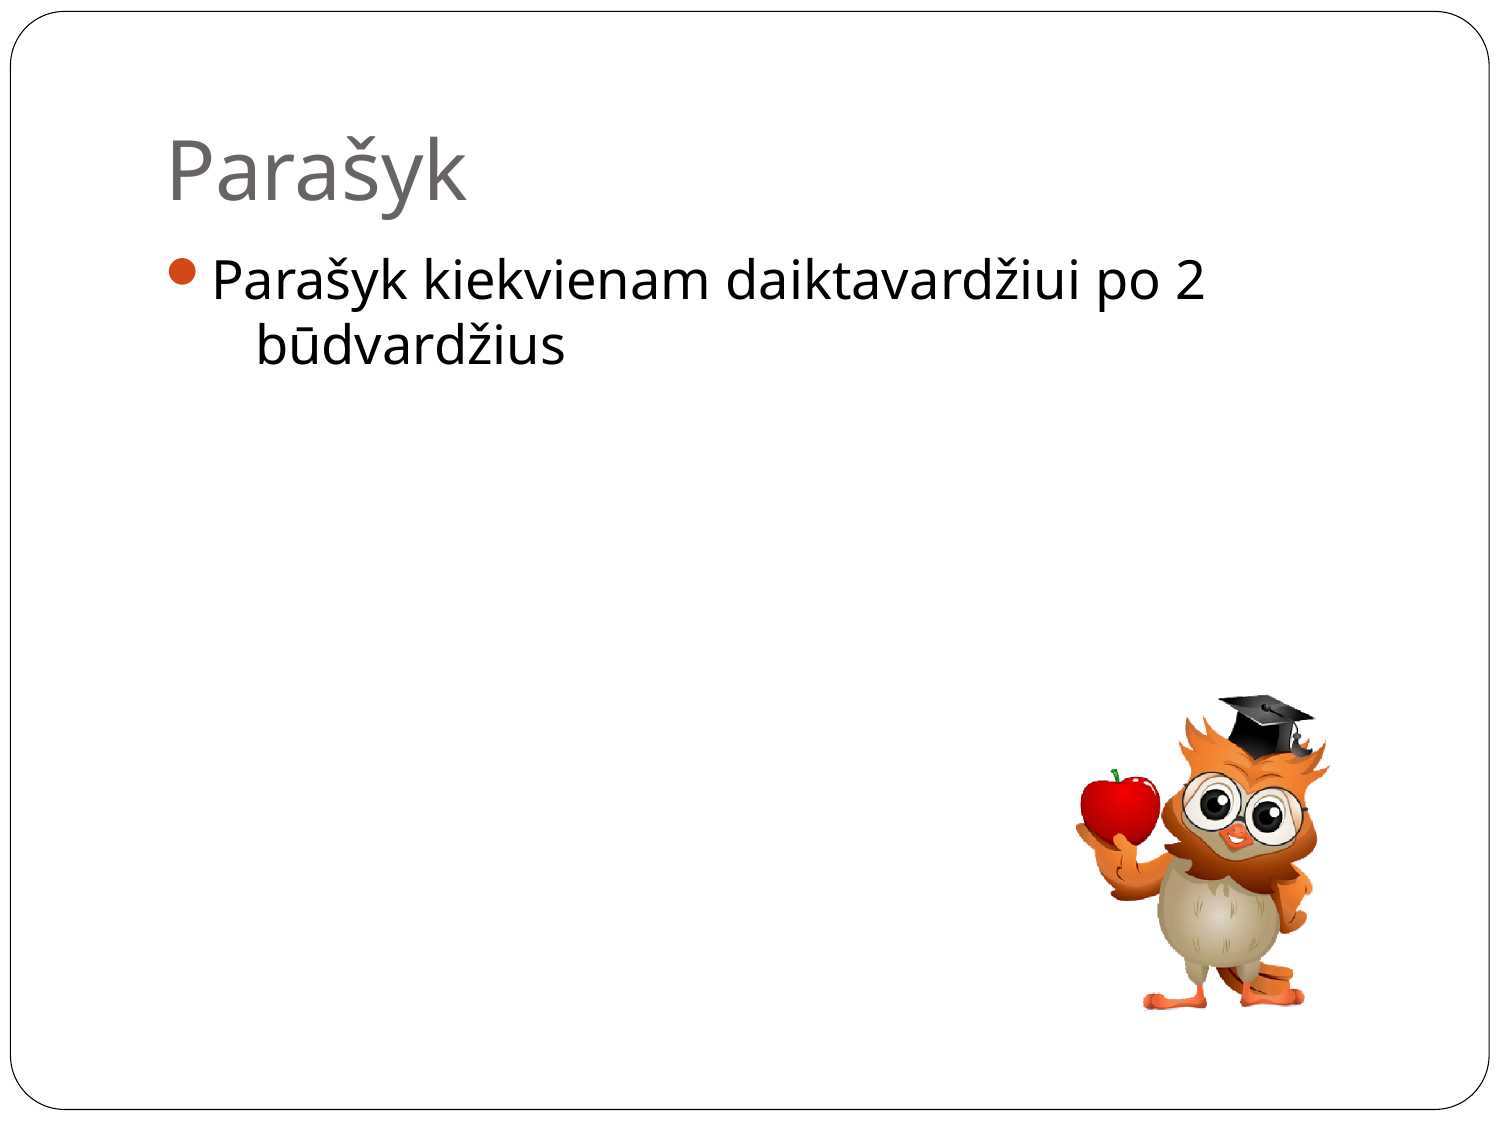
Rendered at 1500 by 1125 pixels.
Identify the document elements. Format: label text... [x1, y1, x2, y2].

list Parašyk kiekvienam daiktavardžiui po 2 būdvardžius [150, 237, 1426, 988]
title Parašyk [150, 45, 1426, 233]
picture [1045, 692, 1369, 1016]
